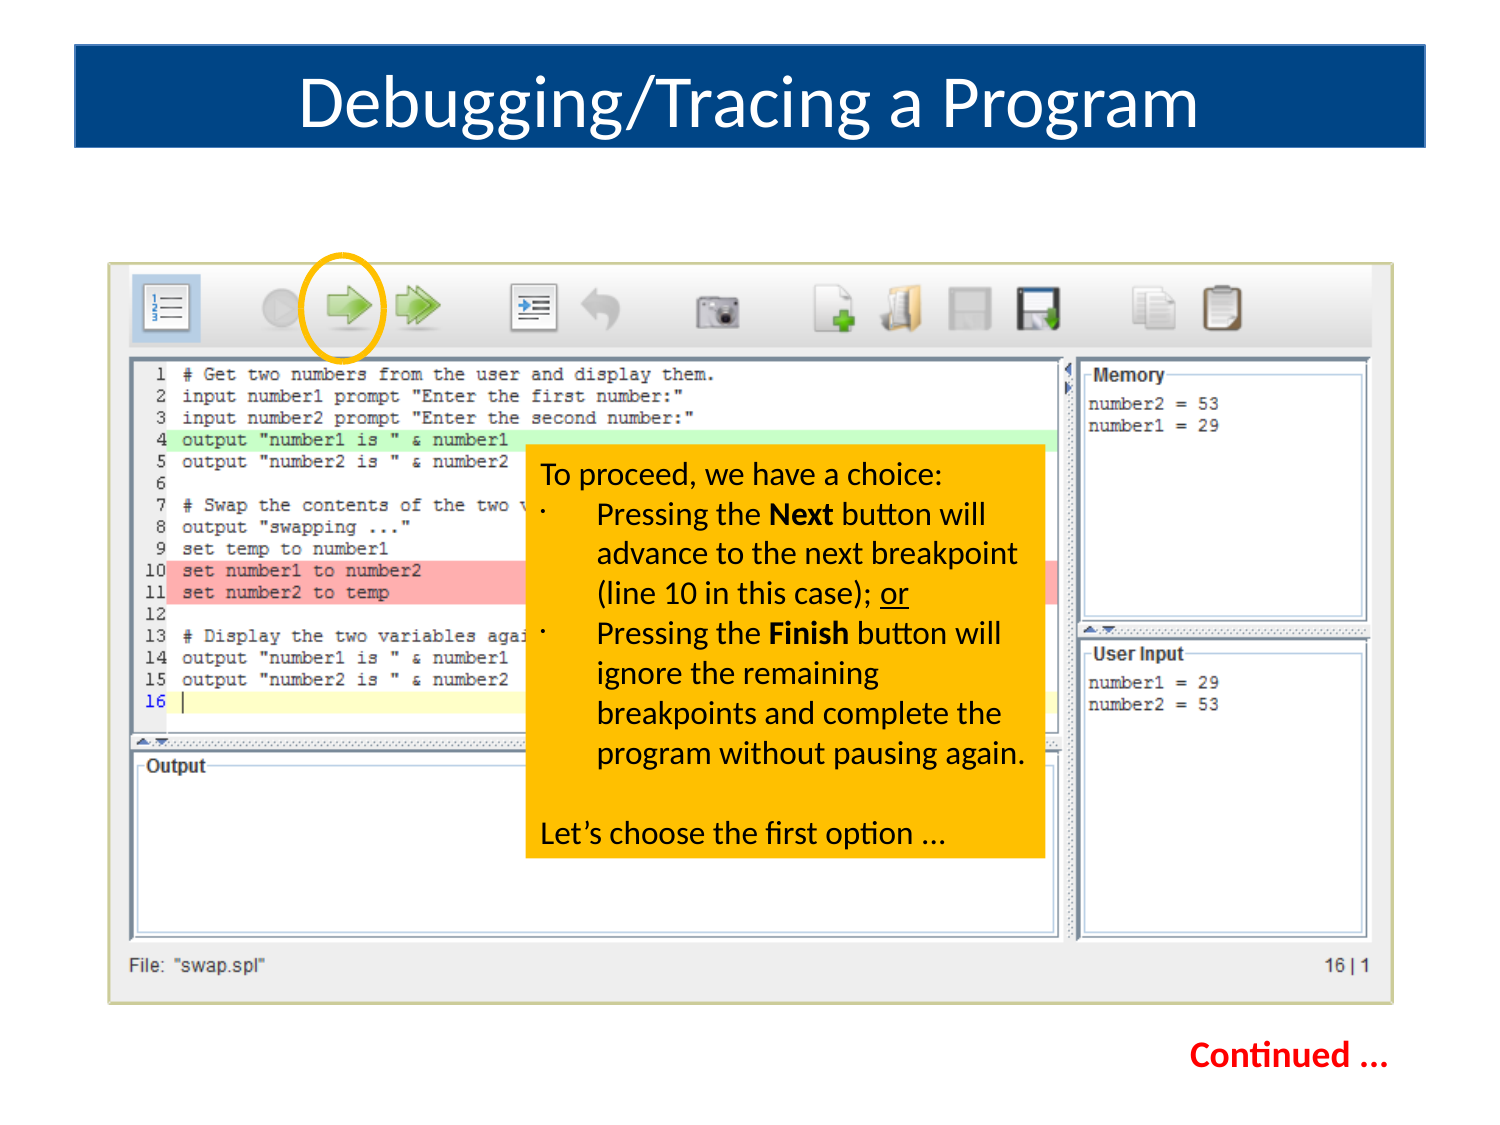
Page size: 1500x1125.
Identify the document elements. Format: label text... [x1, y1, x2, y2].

picture [106, 262, 1394, 1005]
text_box To proceed, we have a choice: Pressing the Next button will advance to the next breakpoint (line 10 in this case); or Pressing the Finish button will ignore the remaining breakpoints and complete the program without pausing again. Let’s choose the first option ... [525, 444, 1046, 859]
text_box Continued ... [1175, 1023, 1435, 1083]
title Debugging/Tracing a Program [75, 45, 1425, 148]
picture [305, 262, 380, 358]
